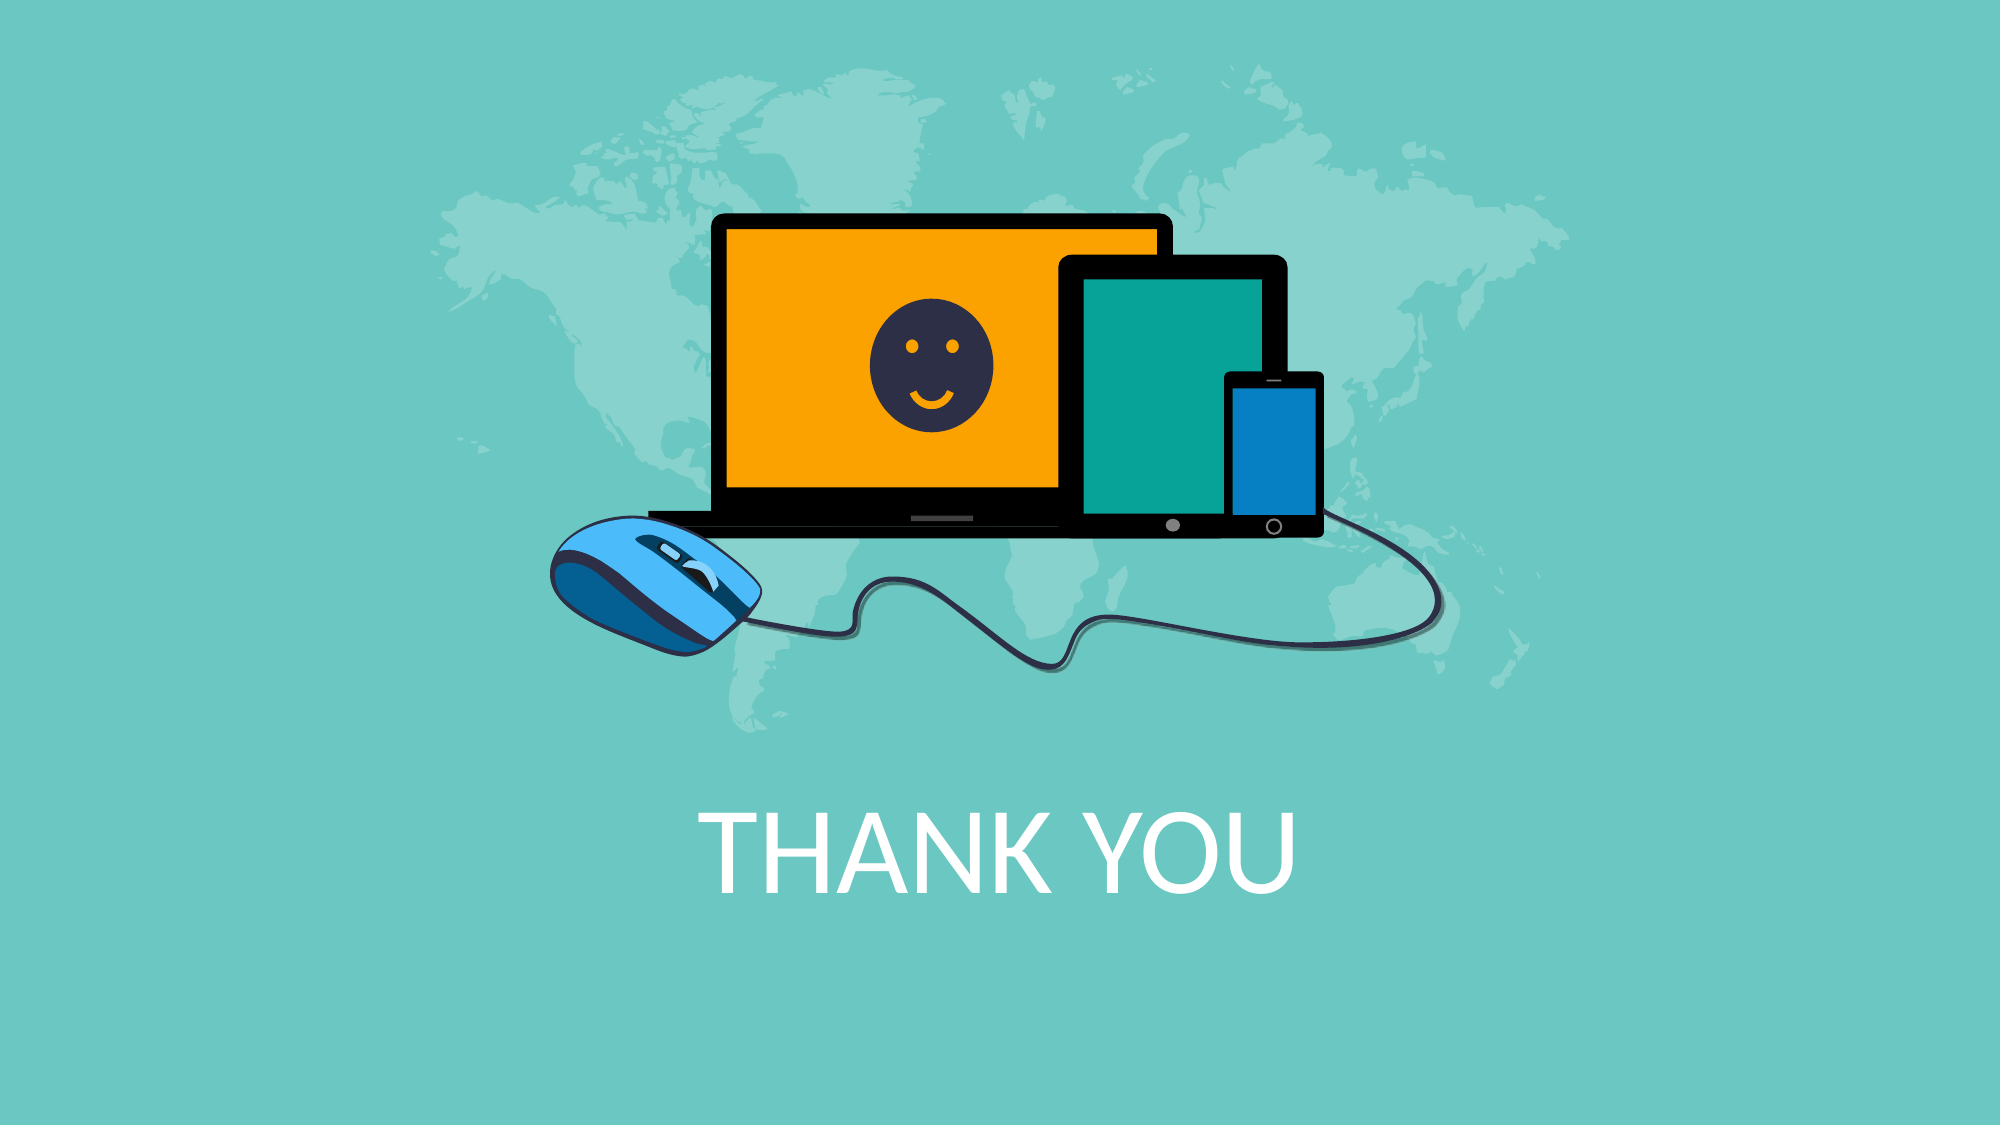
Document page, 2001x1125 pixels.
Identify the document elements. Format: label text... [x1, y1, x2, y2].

text_box THANK YOU [0, 761, 2000, 927]
text_box [550, 213, 1442, 670]
